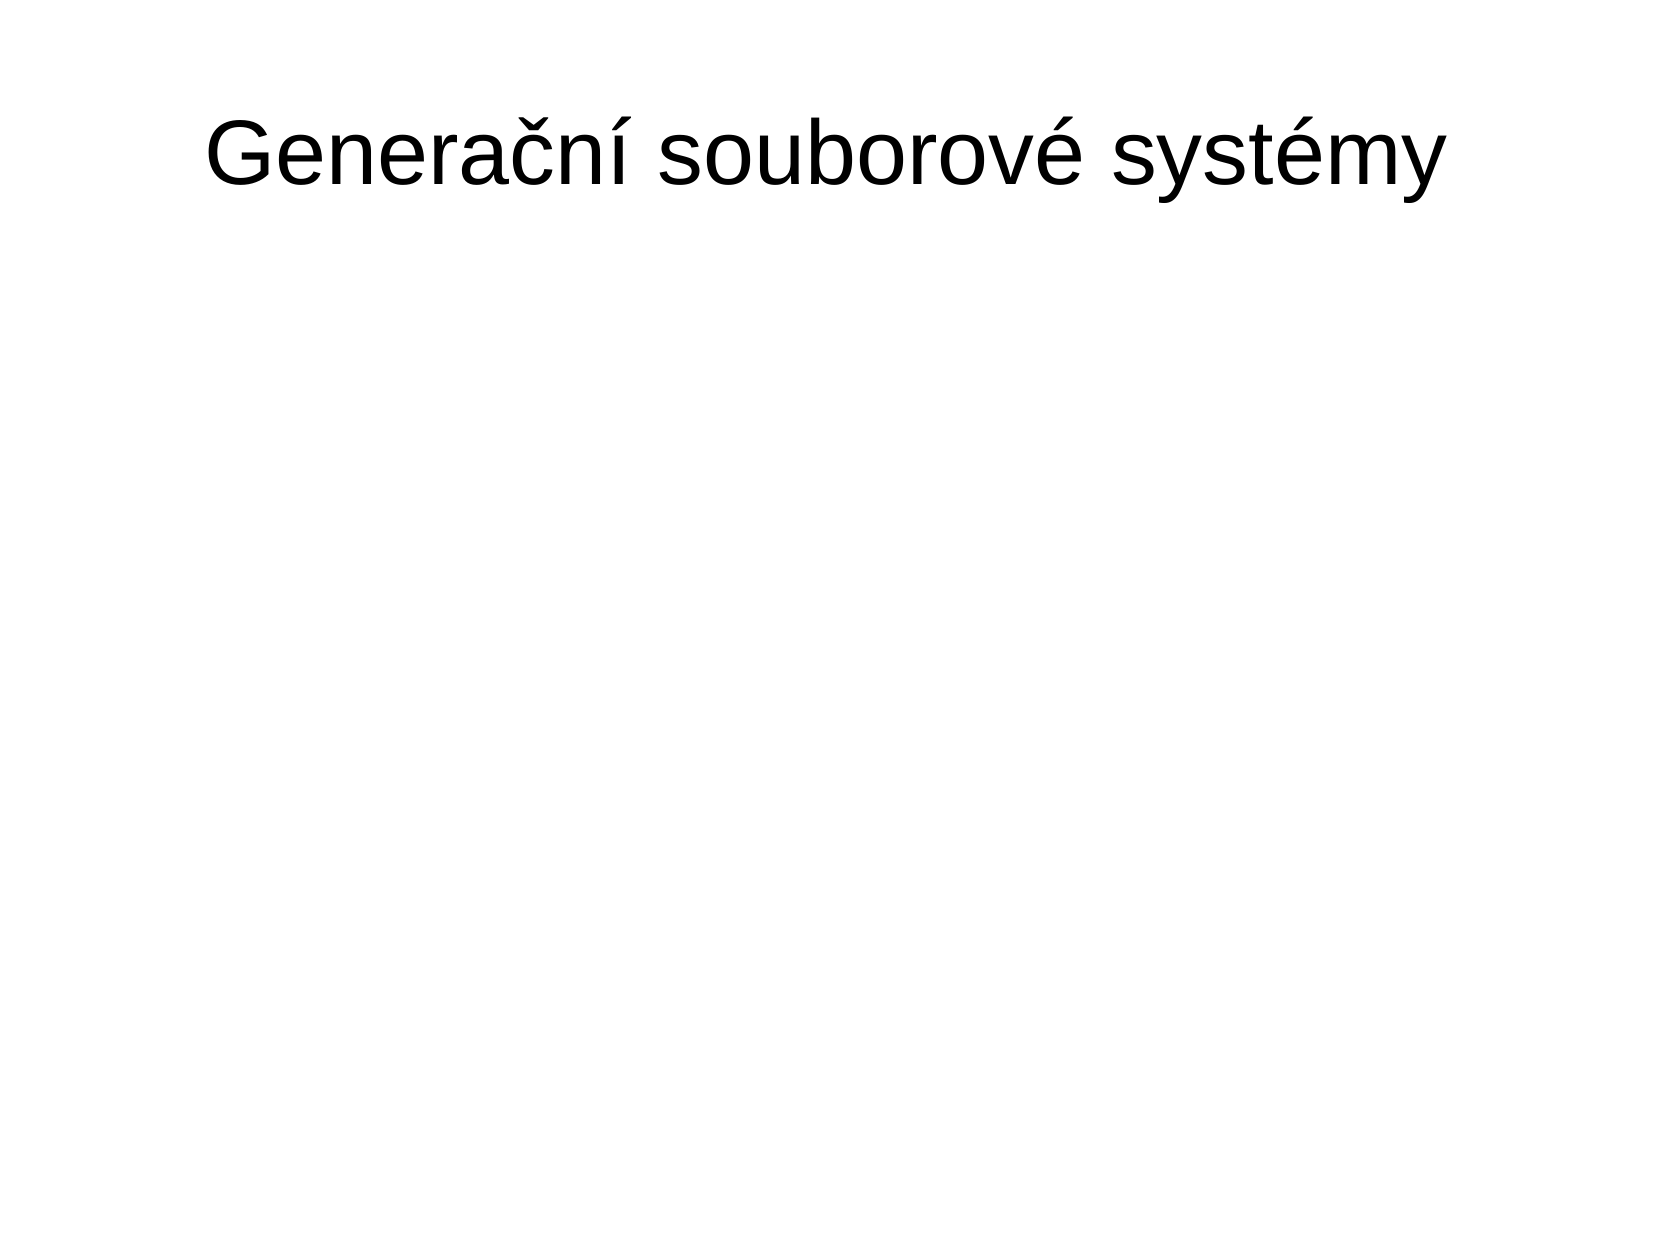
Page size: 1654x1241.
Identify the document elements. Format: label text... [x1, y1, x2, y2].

title Generační souborové systémy [82, 49, 1571, 257]
